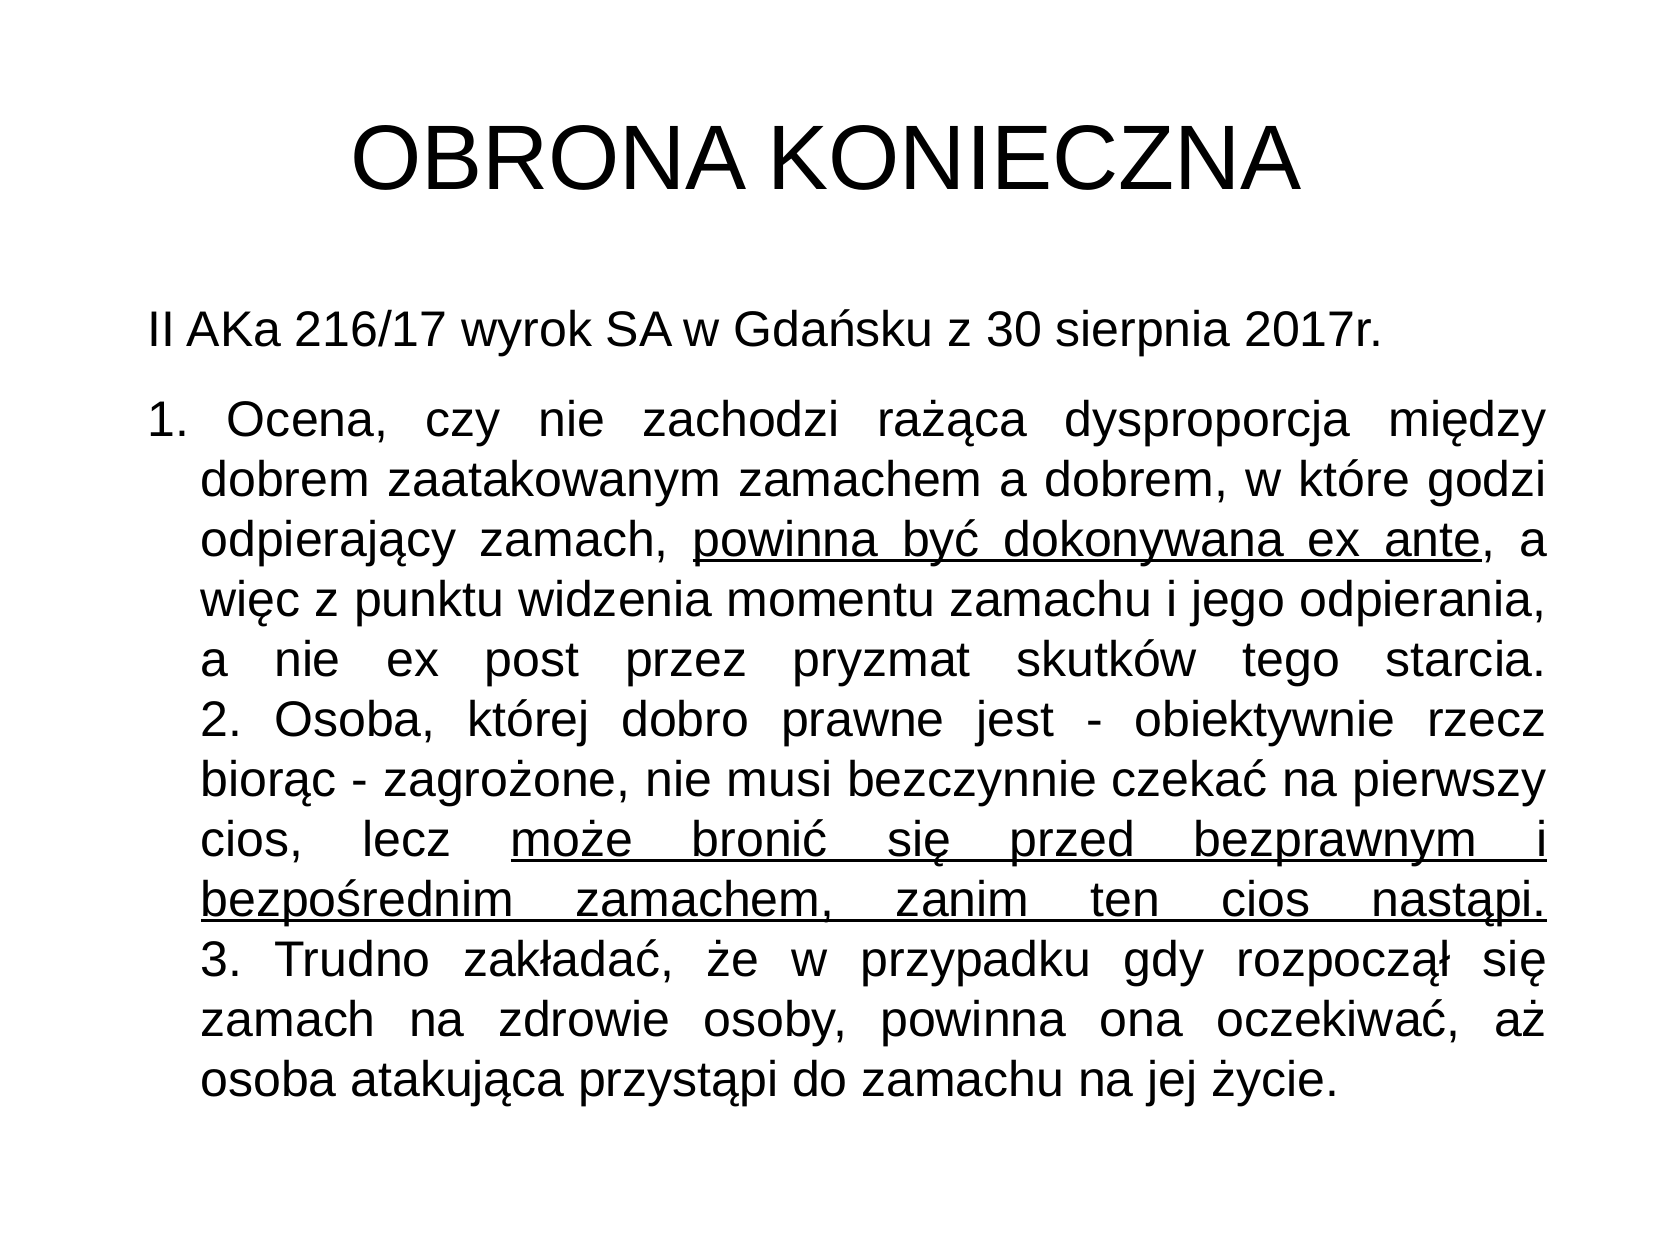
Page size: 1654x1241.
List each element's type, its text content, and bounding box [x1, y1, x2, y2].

title OBRONA KONIECZNA [82, 49, 1571, 257]
list II AKa 216/17 wyrok SA w Gdańsku z 30 sierpnia 2017r. 1. Ocena, czy nie zachodzi rażąca dysproporcja między dobrem zaatakowanym zamachem a dobrem, w które godzi odpierający zamach, powinna być dokonywana ex ante, a więc z punktu widzenia momentu zamachu i jego odpierania, a nie ex post przez pryzmat skutków tego starcia. 2. Osoba, której dobro prawne jest - obiektywnie rzecz biorąc - zagrożone, nie musi bezczynnie czekać na pierwszy cios, lecz może bronić się przed bezprawnym i bezpośrednim zamachem, zanim ten cios nastąpi. 3. Trudno zakładać, że w przypadku gdy rozpoczął się zamach na zdrowie osoby, powinna ona oczekiwać, aż osoba atakująca przystąpi do zamachu na jej życie. [59, 296, 1548, 1241]
